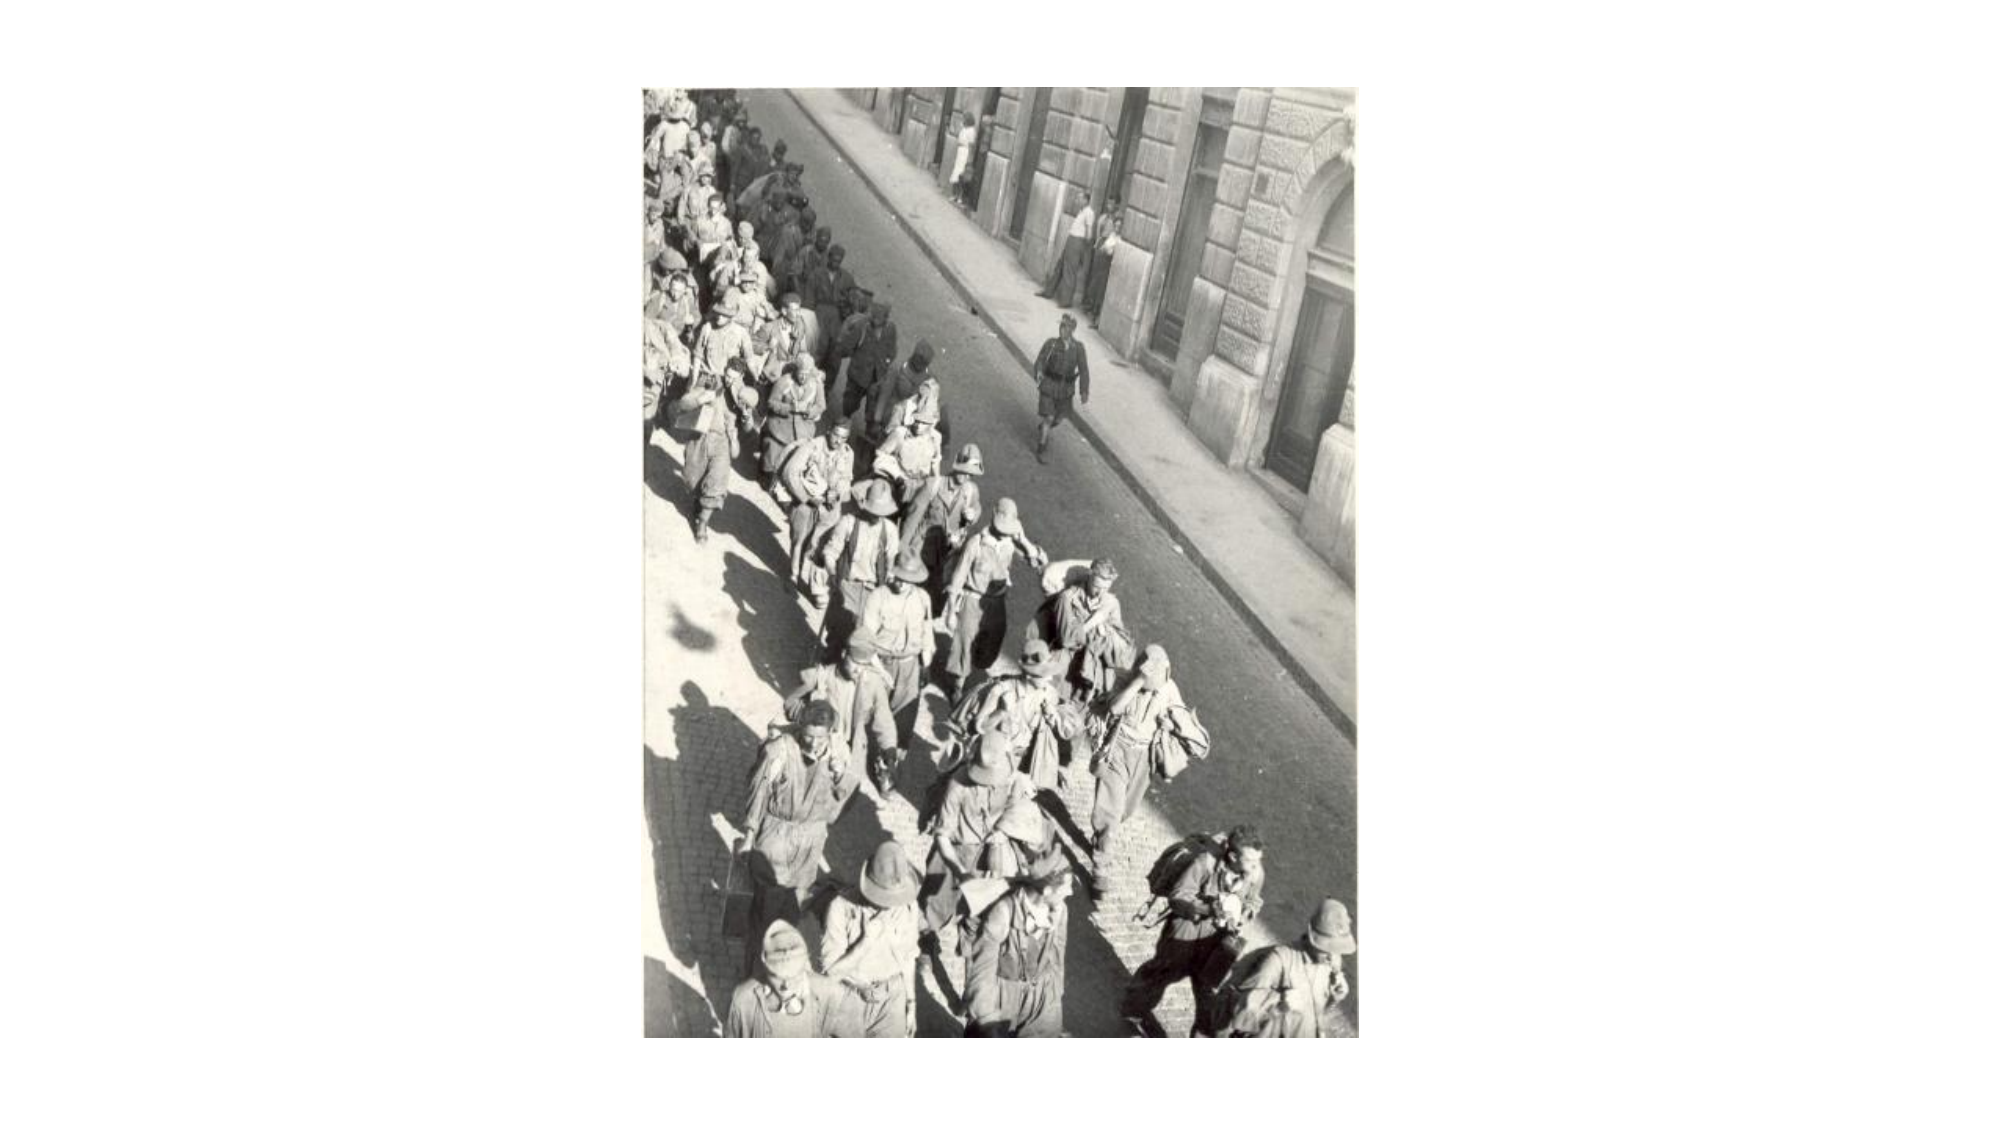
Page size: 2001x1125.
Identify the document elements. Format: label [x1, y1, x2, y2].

picture [641, 87, 1359, 1038]
